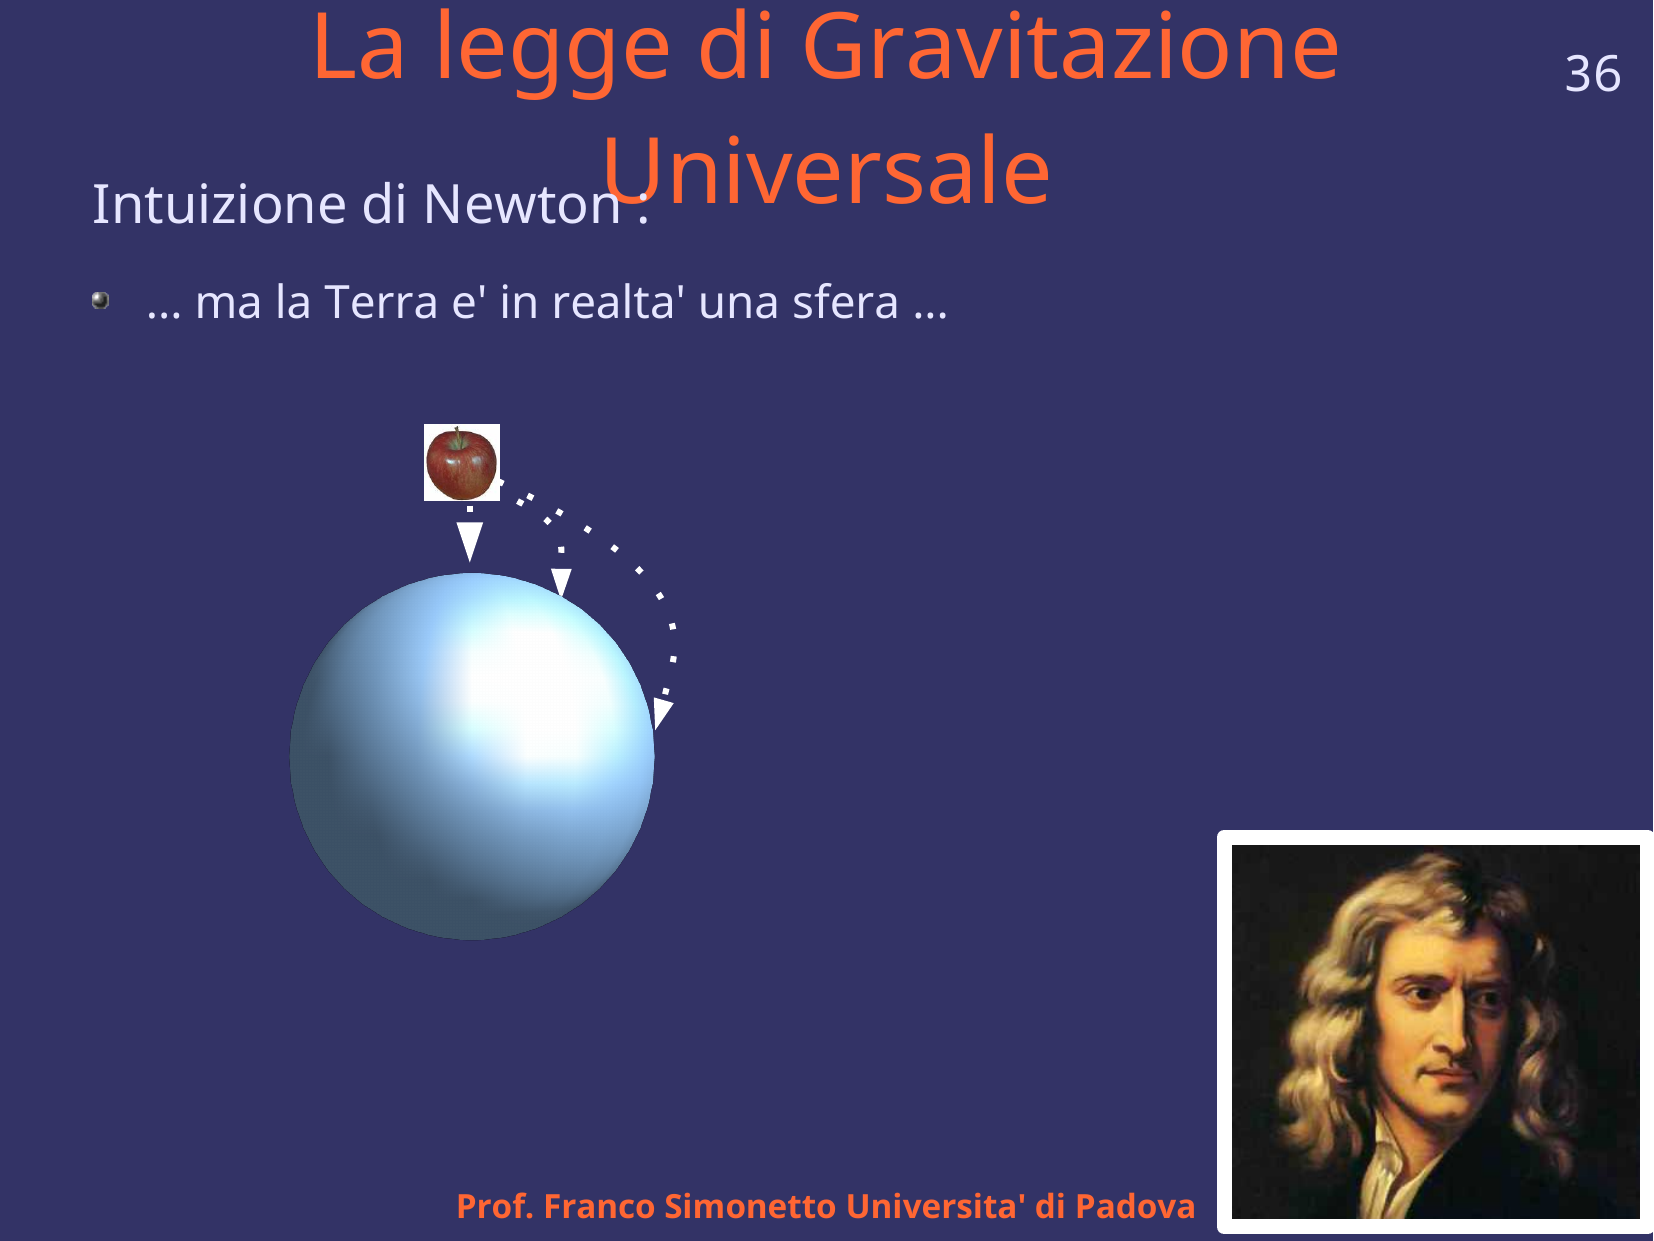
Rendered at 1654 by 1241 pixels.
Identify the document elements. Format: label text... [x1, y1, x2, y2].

picture [1231, 844, 1641, 1220]
picture [424, 424, 500, 501]
title La legge di Gravitazione Universale [82, 55, 1571, 156]
list Intuizione di Newton : ... ma la Terra e' in realta' una sfera ... [75, 165, 1563, 1060]
